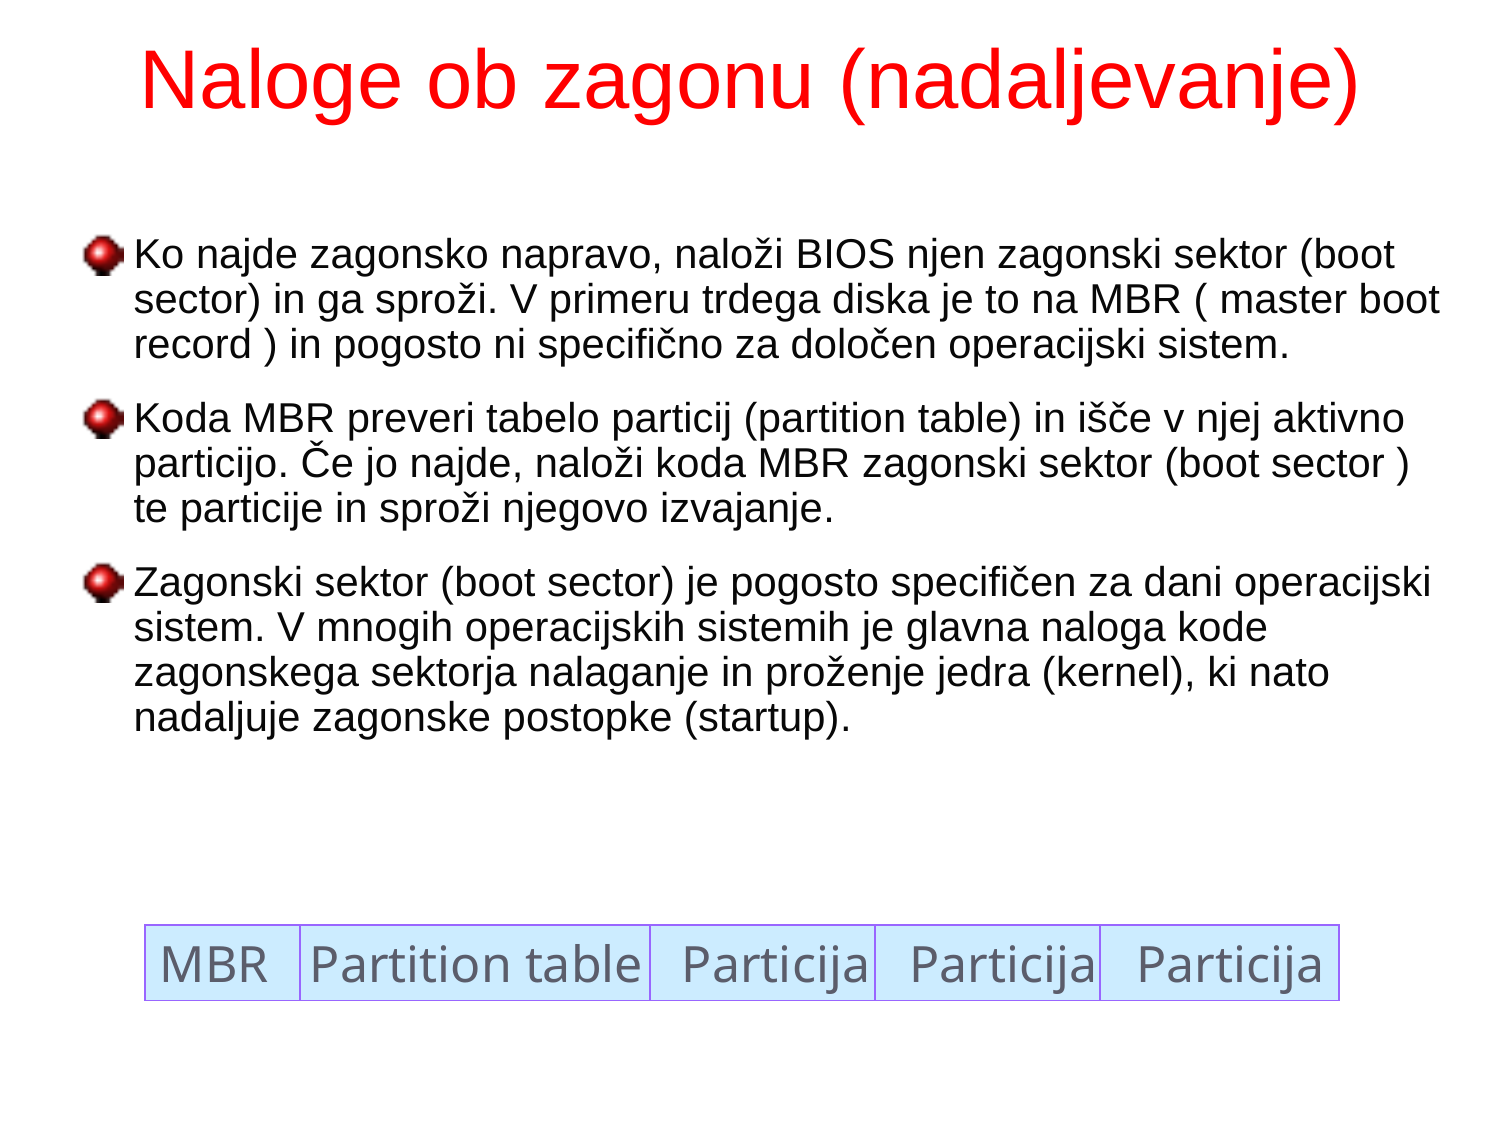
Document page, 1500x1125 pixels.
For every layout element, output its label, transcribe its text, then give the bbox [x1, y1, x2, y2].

title Naloge ob zagonu (nadaljevanje) [50, 0, 1452, 151]
list Ko najde zagonsko napravo, naloži BIOS njen zagonski sektor (boot sector) in ga sproži. V primeru trdega diska je to na MBR ( master boot record ) in pogosto ni specifično za določen operacijski sistem. Koda MBR preveri tabelo particij (partition table) in išče v njej aktivno particijo. Če jo najde, naloži koda MBR zagonski sektor (boot sector ) te particije in sproži njegovo izvajanje. Zagonski sektor (boot sector) je pogosto specifičen za dani operacijski sistem. V mnogih operacijskih sistemih je glavna naloga kode zagonskega sektorja nalaganje in proženje jedra (kernel), ki nato nadaljuje zagonske postopke (startup). [62, 224, 1464, 964]
text_box MBR Partition table Particija Particija Particija [145, 924, 1340, 1001]
